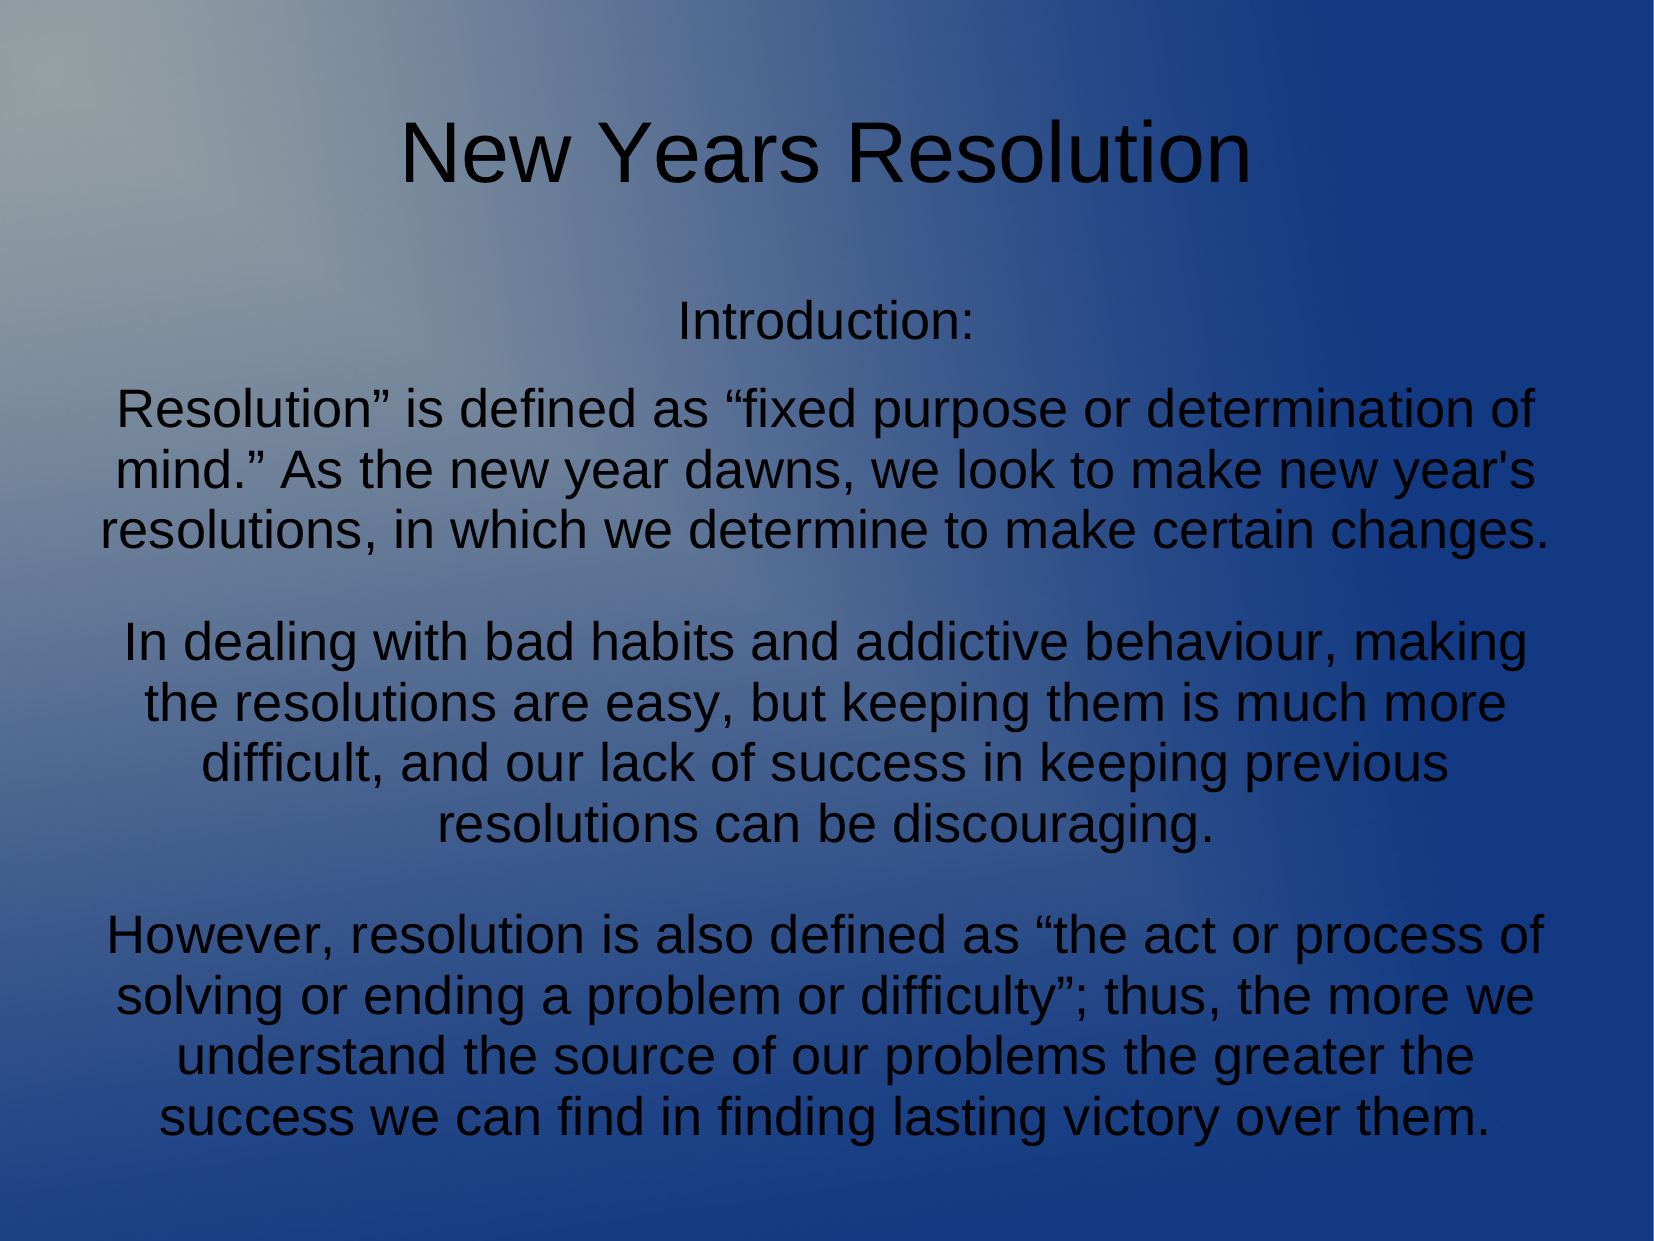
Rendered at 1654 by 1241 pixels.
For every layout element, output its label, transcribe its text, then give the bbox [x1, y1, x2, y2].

title New Years Resolution [82, 49, 1571, 257]
picture [0, 0, 1654, 1241]
subtitle Introduction: Resolution” is defined as “fixed purpose or determination of mind.” As the new year dawns, we look to make new year's resolutions, in which we determine to make certain changes. In dealing with bad habits and addictive behaviour, making the resolutions are easy, but keeping them is much more difficult, and our lack of success in keeping previous resolutions can be discouraging. However, resolution is also defined as “the act or process of solving or ending a problem or difficulty”; thus, the more we understand the source of our problems the greater the success we can find in finding lasting victory over them. [82, 290, 1571, 1231]
